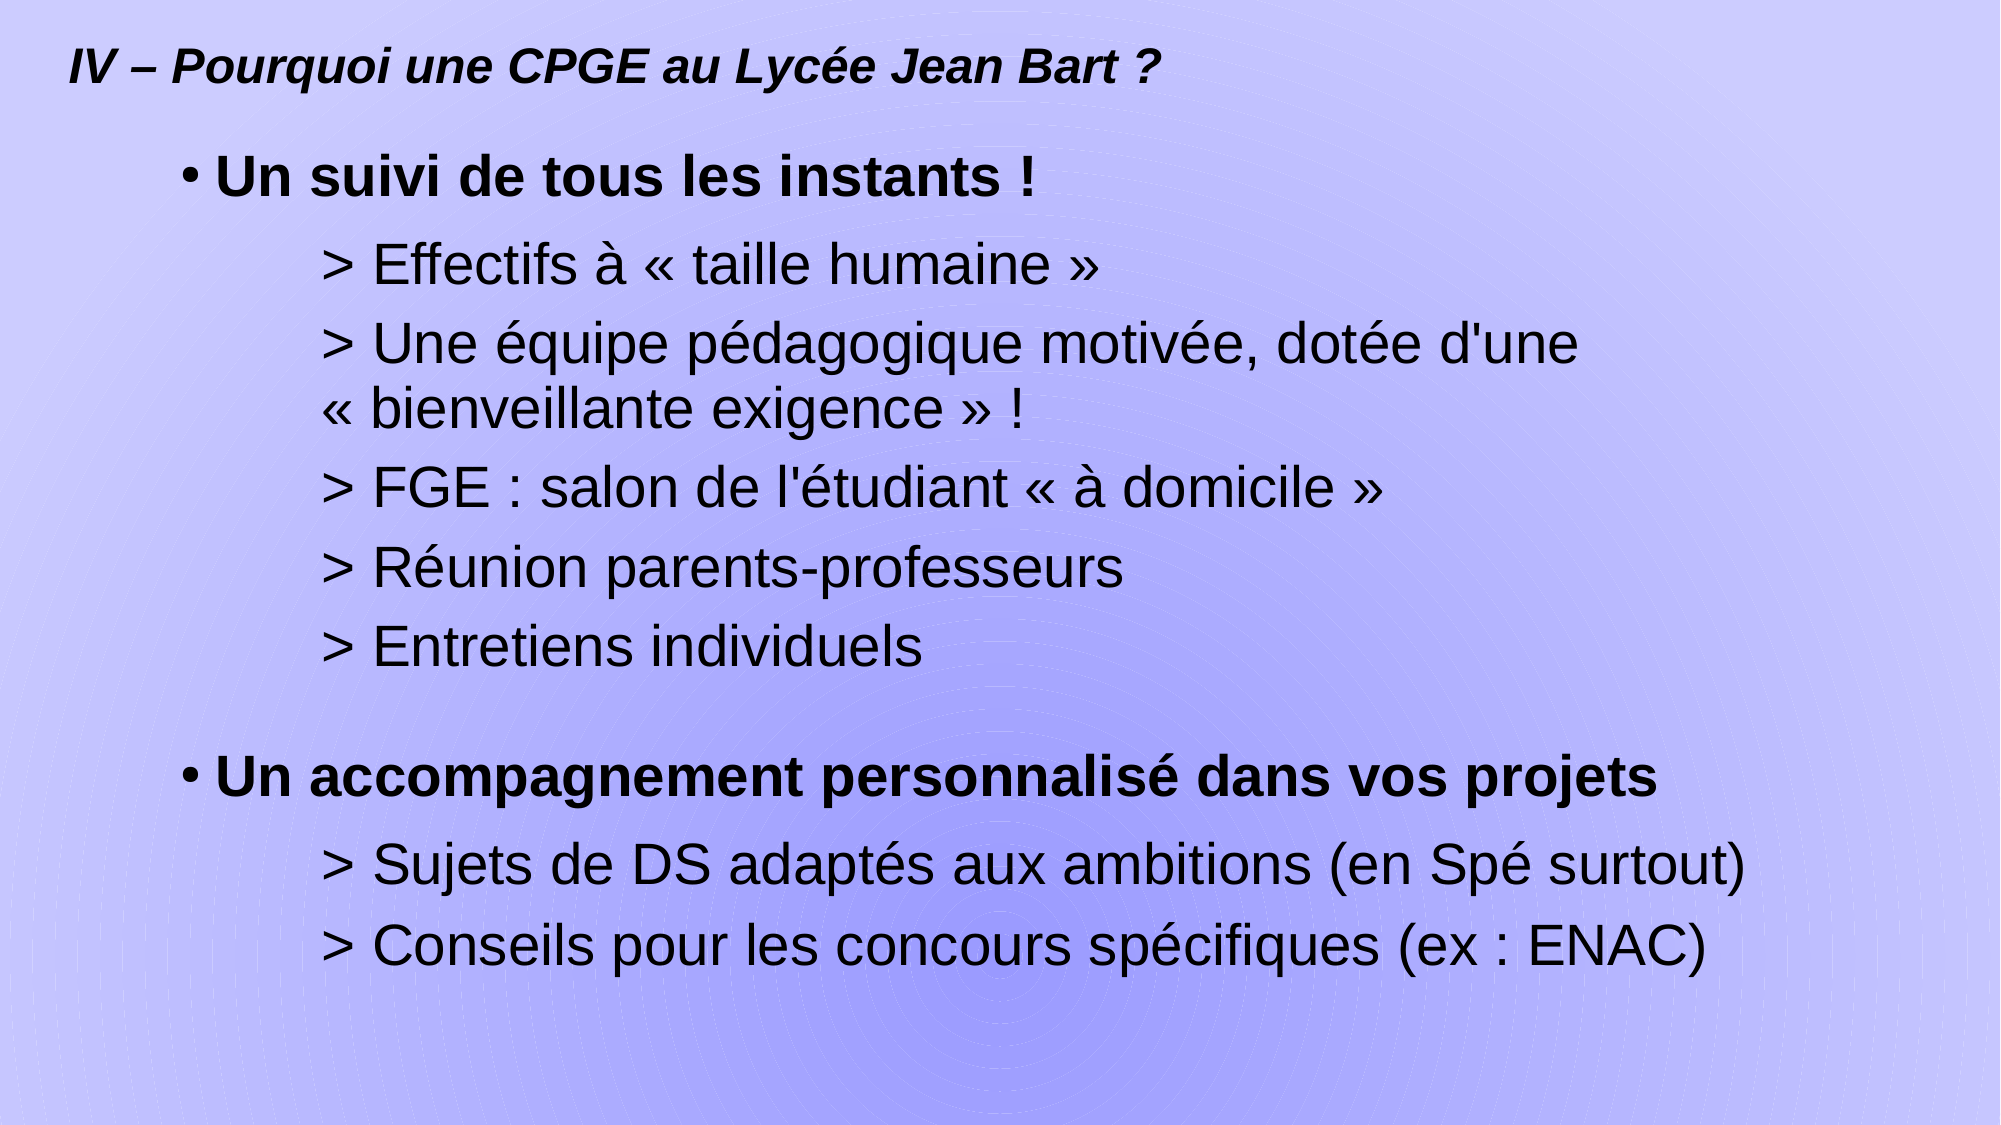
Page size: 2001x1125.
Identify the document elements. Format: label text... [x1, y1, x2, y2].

text_box Un suivi de tous les instants ! > Effectifs à « taille humaine » > Une équipe pédagogique motivée, dotée d'une « bienveillante exigence » ! > FGE : salon de l'étudiant « à domicile » > Réunion parents-professeurs > Entretiens individuels Un accompagnement personnalisé dans vos projets > Sujets de DS adaptés aux ambitions (en Spé surtout) > Conseils pour les concours spécifiques (ex : ENAC) [165, 136, 1890, 1125]
text_box IV – Pourquoi une CPGE au Lycée Jean Bart ? [53, 31, 1961, 160]
